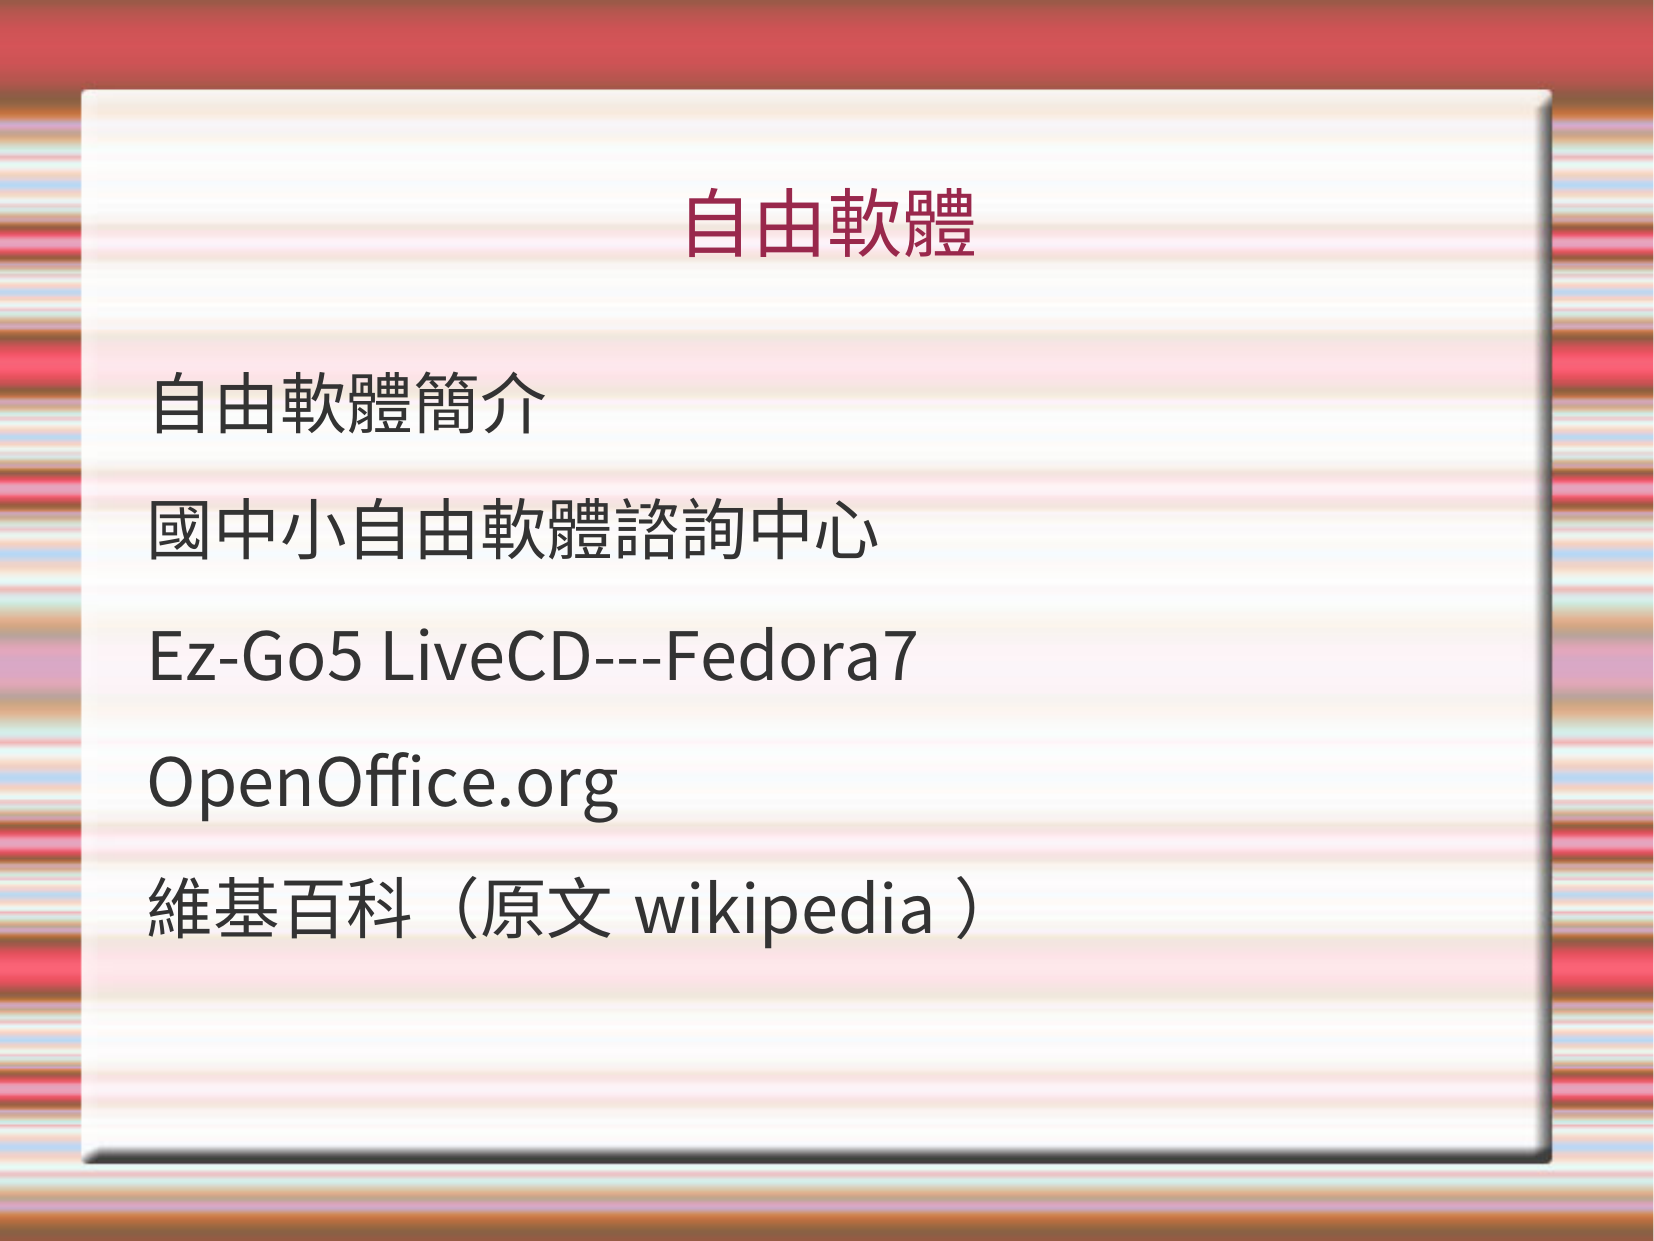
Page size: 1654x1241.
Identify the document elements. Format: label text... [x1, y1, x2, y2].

picture [0, 0, 1654, 1241]
title 自由軟體 [121, 114, 1534, 322]
list 自由軟體簡介 國中小自由軟體諮詢中心 Ez-Go5 LiveCD---Fedora7 OpenOffice.org 維基百科（原文wikipedia） [134, 350, 1516, 1133]
